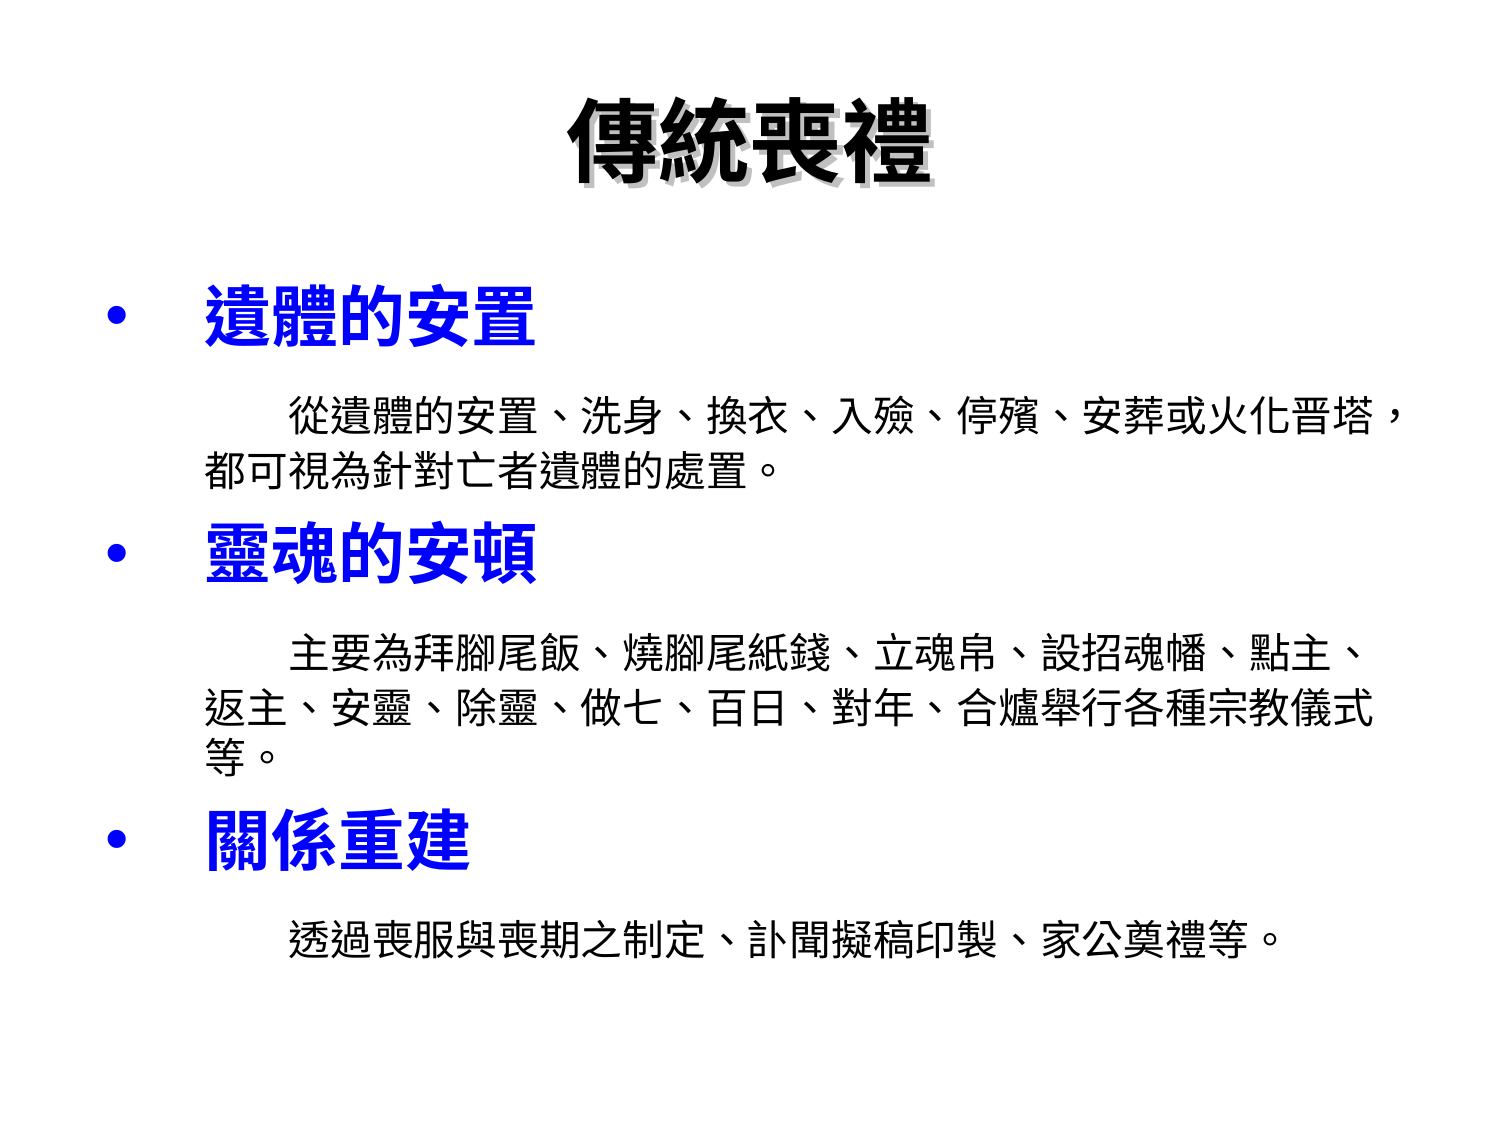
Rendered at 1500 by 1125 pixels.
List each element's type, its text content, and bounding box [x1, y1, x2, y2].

title 傳統喪禮 [75, 45, 1426, 233]
text_box 遺體的安置 從遺體的安置、洗身、換衣、入殮、停殯、安葬或火化晋塔，都可視為針對亡者遺體的處置。 靈魂的安頓 主要為拜腳尾飯、燒腳尾紙錢、立魂帛、設招魂幡、點主、返主、安靈、除靈、做七、百日、對年、合爐舉行各種宗教儀式等。 關係重建 透過喪服與喪期之制定、訃聞擬稿印製、家公奠禮等。 [76, 267, 1424, 1055]
